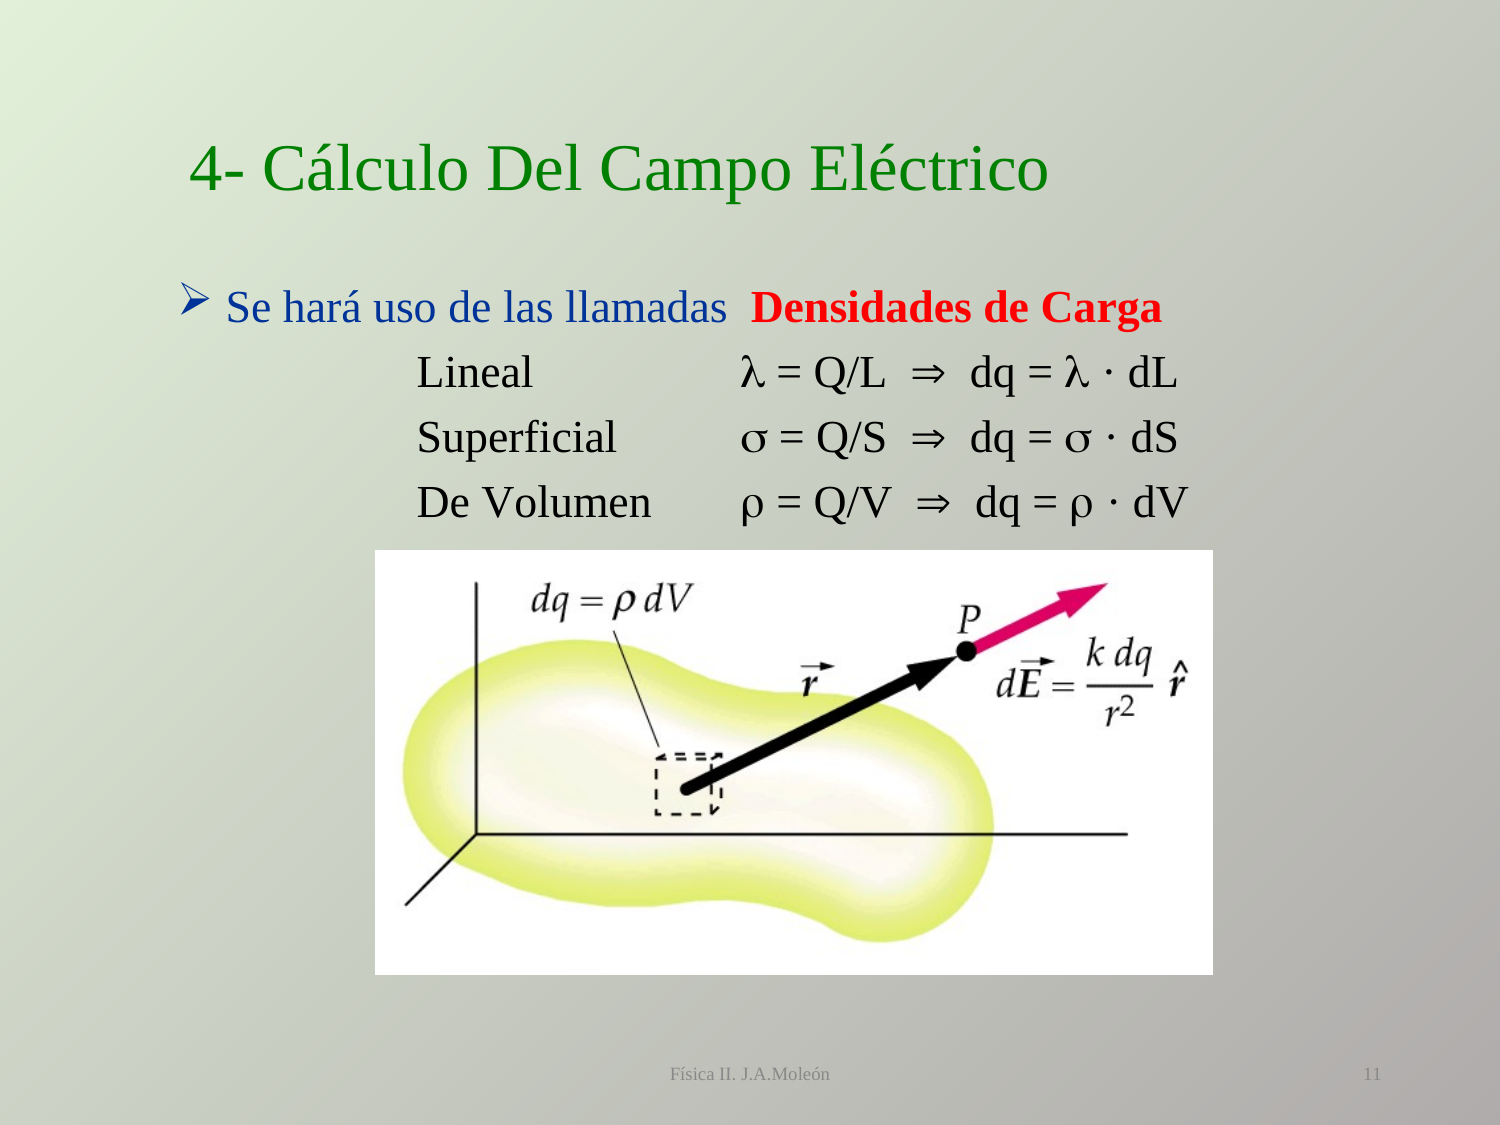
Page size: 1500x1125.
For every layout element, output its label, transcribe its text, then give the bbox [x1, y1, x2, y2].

text_box <número> [1059, 1042, 1397, 1103]
list Se hará uso de las llamadas Densidades de Carga Lineal  = Q/L  dq =  · dL Superficial  = Q/S  dq =  · dS De Volumen  = Q/V  dq =  · dV [162, 275, 1413, 951]
title 4- Cálculo Del Campo Eléctrico [174, 87, 1388, 250]
picture [375, 550, 1213, 976]
text_box Física II. J.A.Moleón [496, 1042, 1004, 1103]
